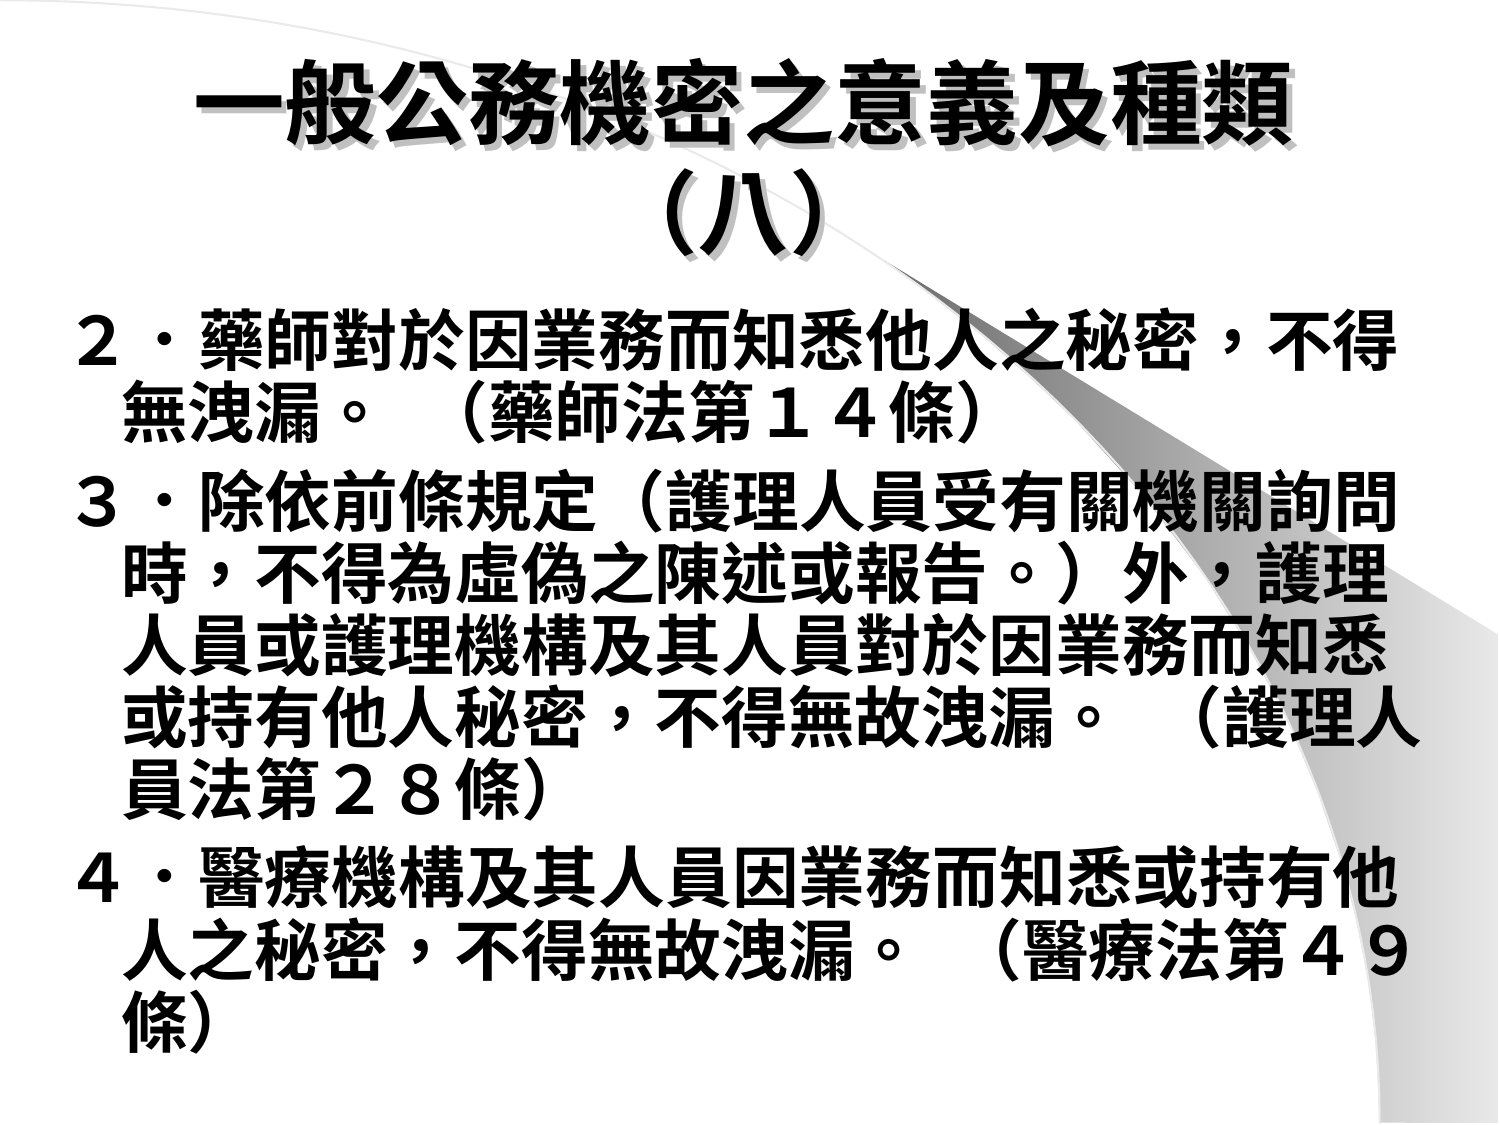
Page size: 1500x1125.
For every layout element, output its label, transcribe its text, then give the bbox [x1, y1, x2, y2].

list ２．藥師對於因業務而知悉他人之秘密，不得無洩漏。 （藥師法第１４條） ３．除依前條規定（護理人員受有關機關詢問時，不得為虛偽之陳述或報告。）外，護理人員或護理機構及其人員對於因業務而知悉或持有他人秘密，不得無故洩漏。 （護理人員法第２８條） ４．醫療機構及其人員因業務而知悉或持有他人之秘密，不得無故洩漏。 （醫療法第４９條） [50, 299, 1463, 1125]
title 一般公務機密之意義及種類（八） [112, 62, 1375, 250]
